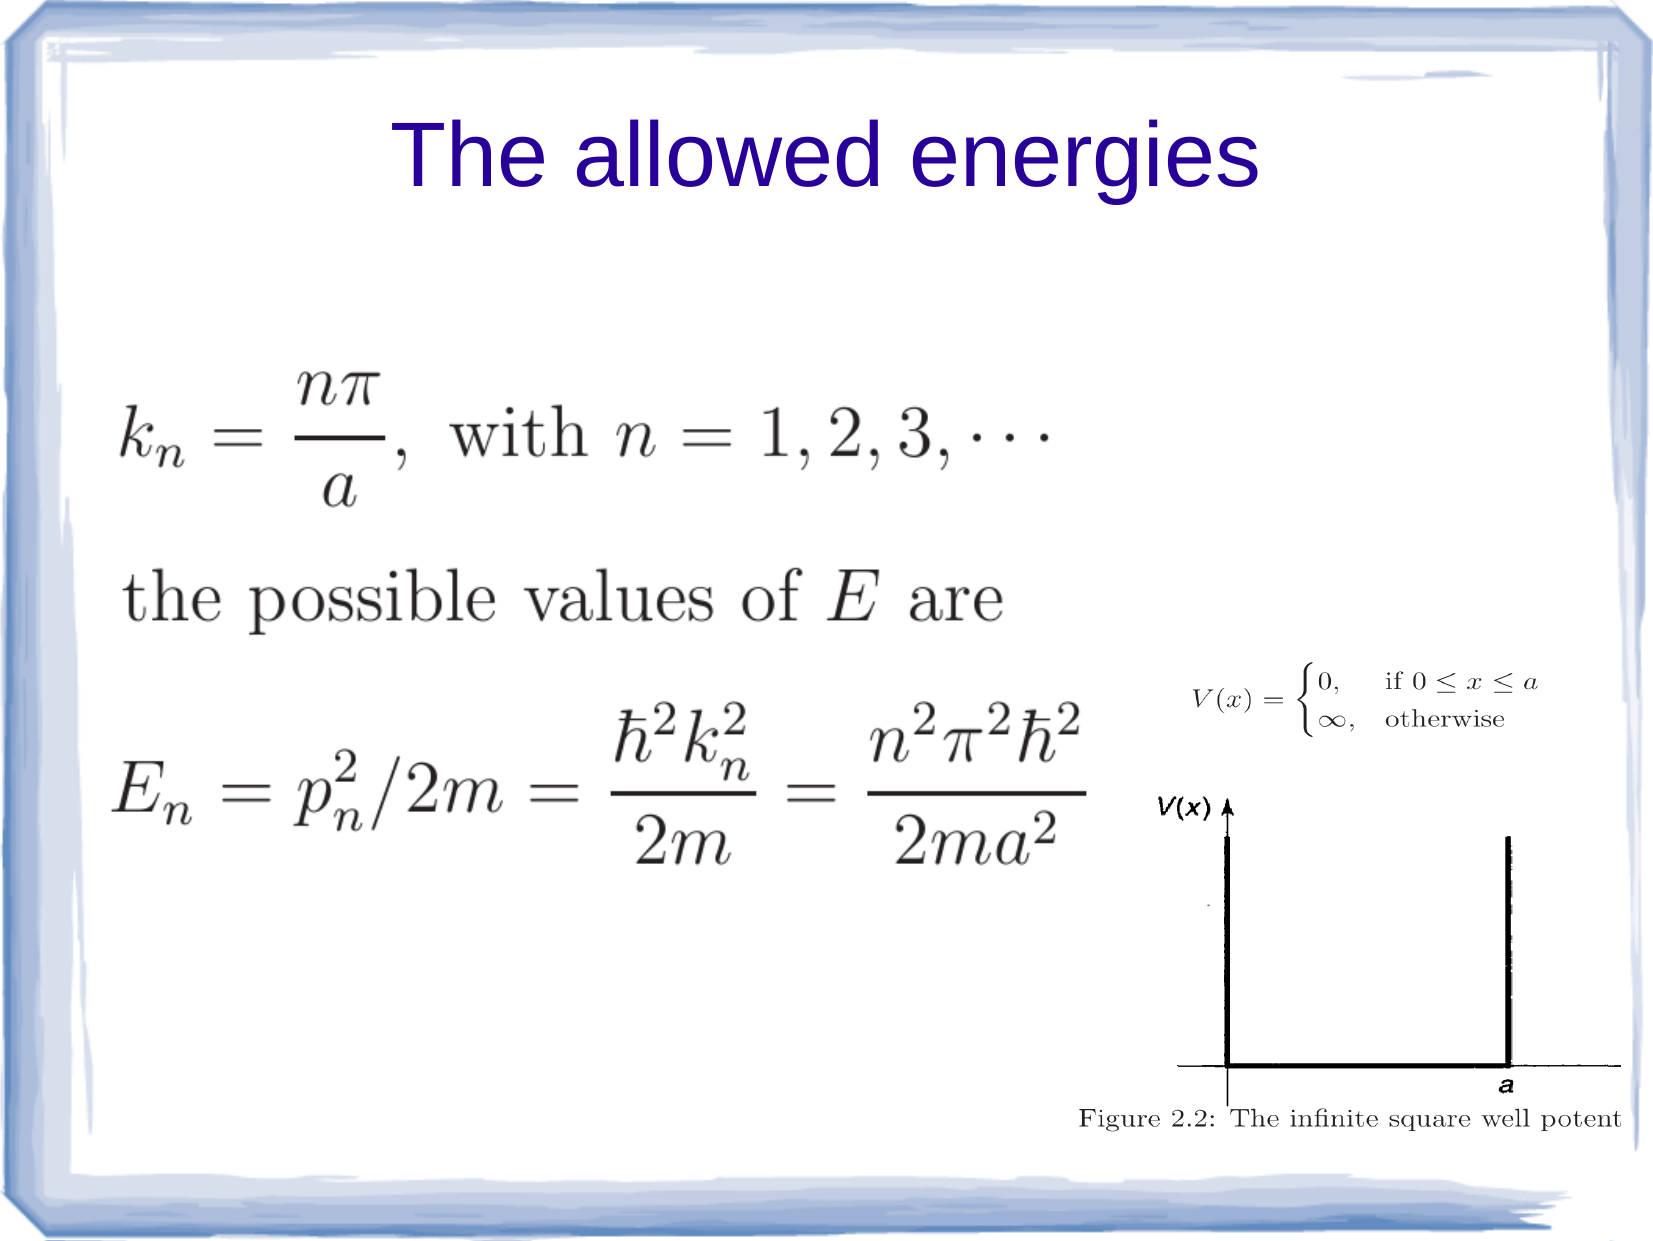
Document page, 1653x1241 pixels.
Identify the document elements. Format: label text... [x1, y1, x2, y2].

picture [0, 0, 1653, 1241]
title The allowed energies [82, 49, 1571, 257]
